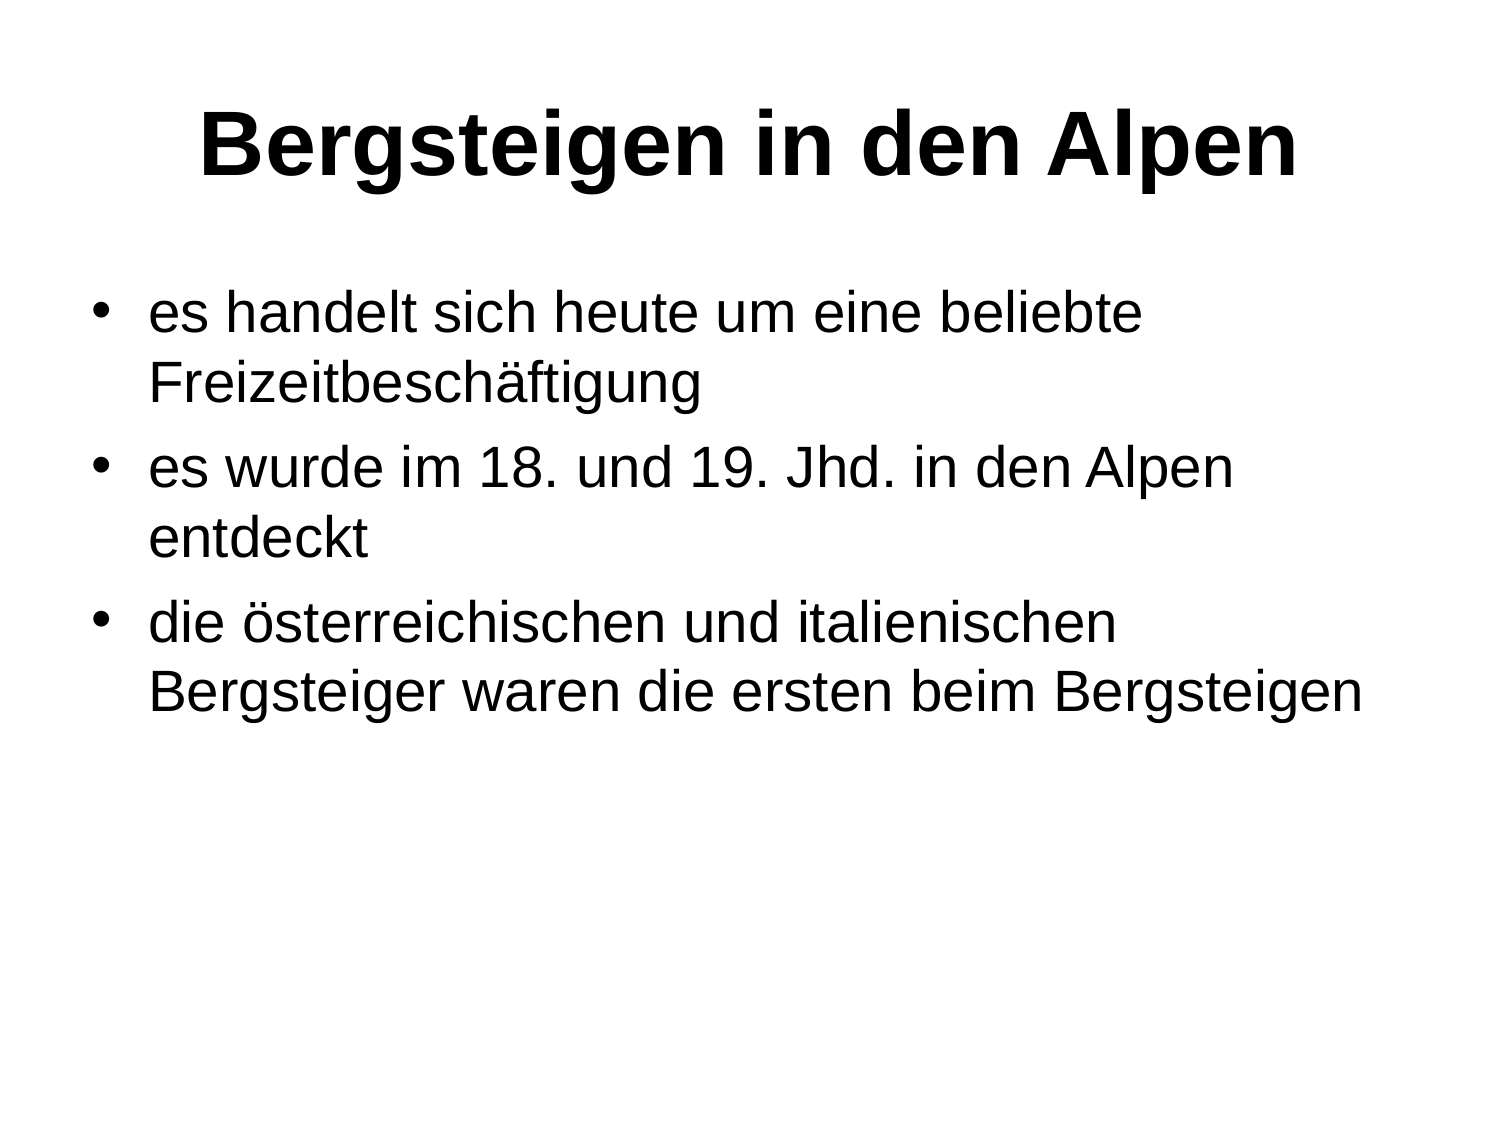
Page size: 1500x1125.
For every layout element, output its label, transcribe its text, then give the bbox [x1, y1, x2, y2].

title Bergsteigen in den Alpen [75, 45, 1426, 233]
list es handelt sich heute um eine beliebte Freizeitbeschäftigung es wurde im 18. und 19. Jhd. in den Alpen entdeckt die österreichischen und italienischen Bergsteiger waren die ersten beim Bergsteigen [76, 267, 1427, 1010]
